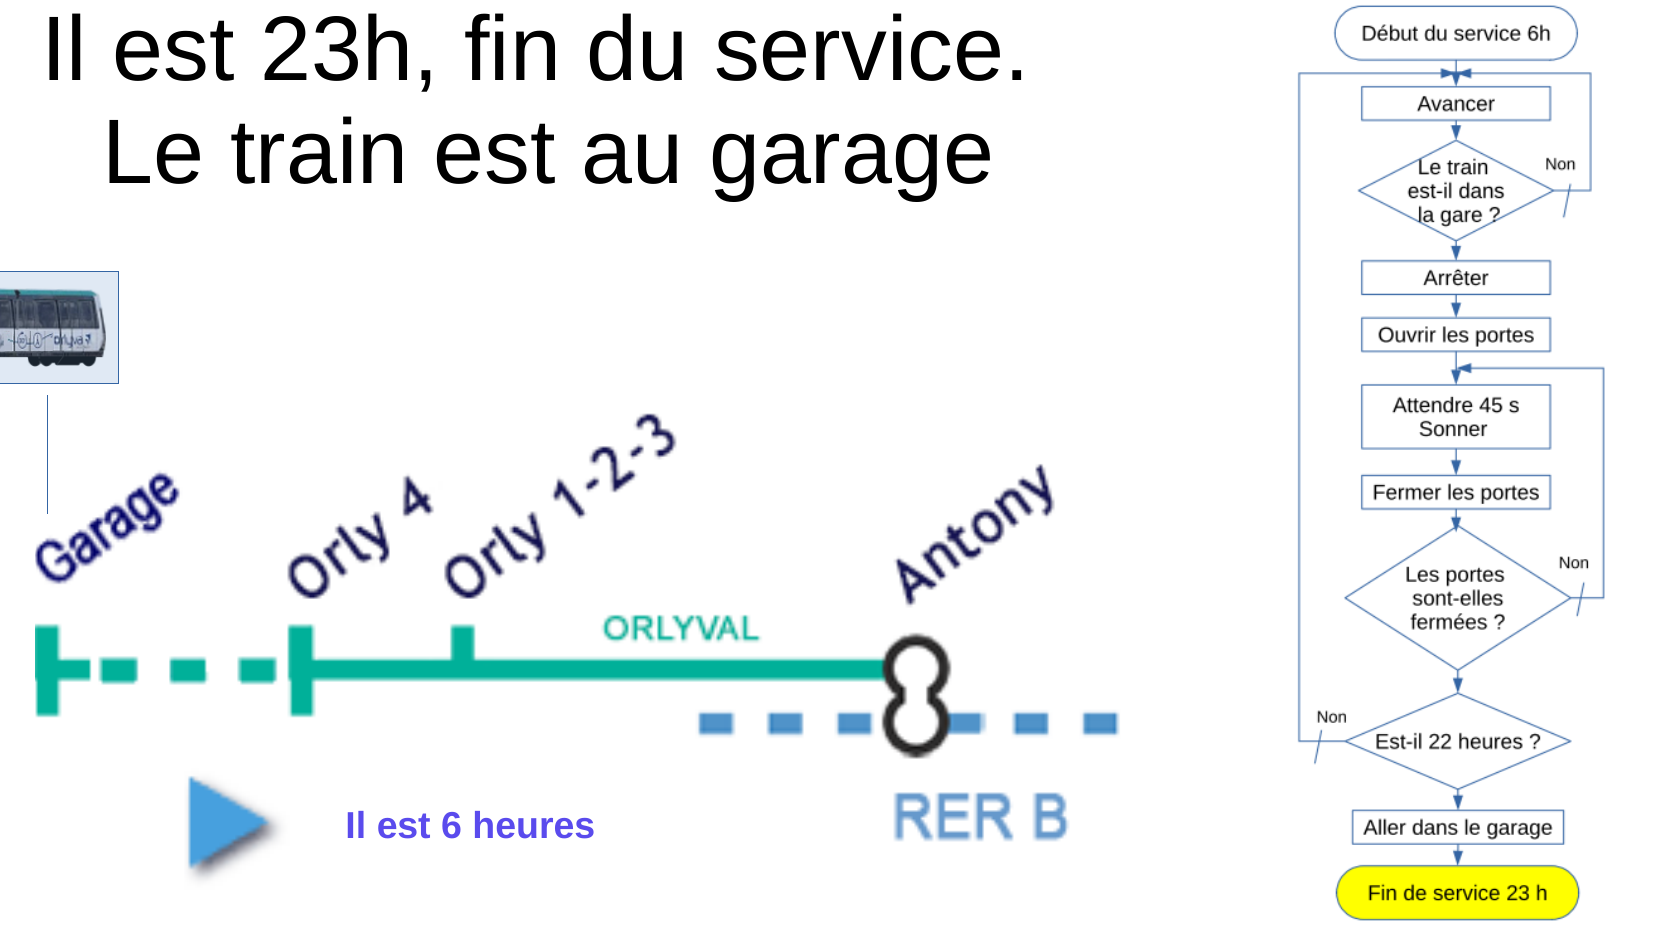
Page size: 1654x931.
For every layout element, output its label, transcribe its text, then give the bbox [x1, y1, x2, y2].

title Il est 23h, fin du service. Le train est au garage [35, 0, 1063, 203]
text_box Il est 6 heures [330, 797, 709, 855]
picture [35, 383, 1123, 893]
picture [1288, 0, 1626, 928]
text_box [0, 271, 119, 384]
